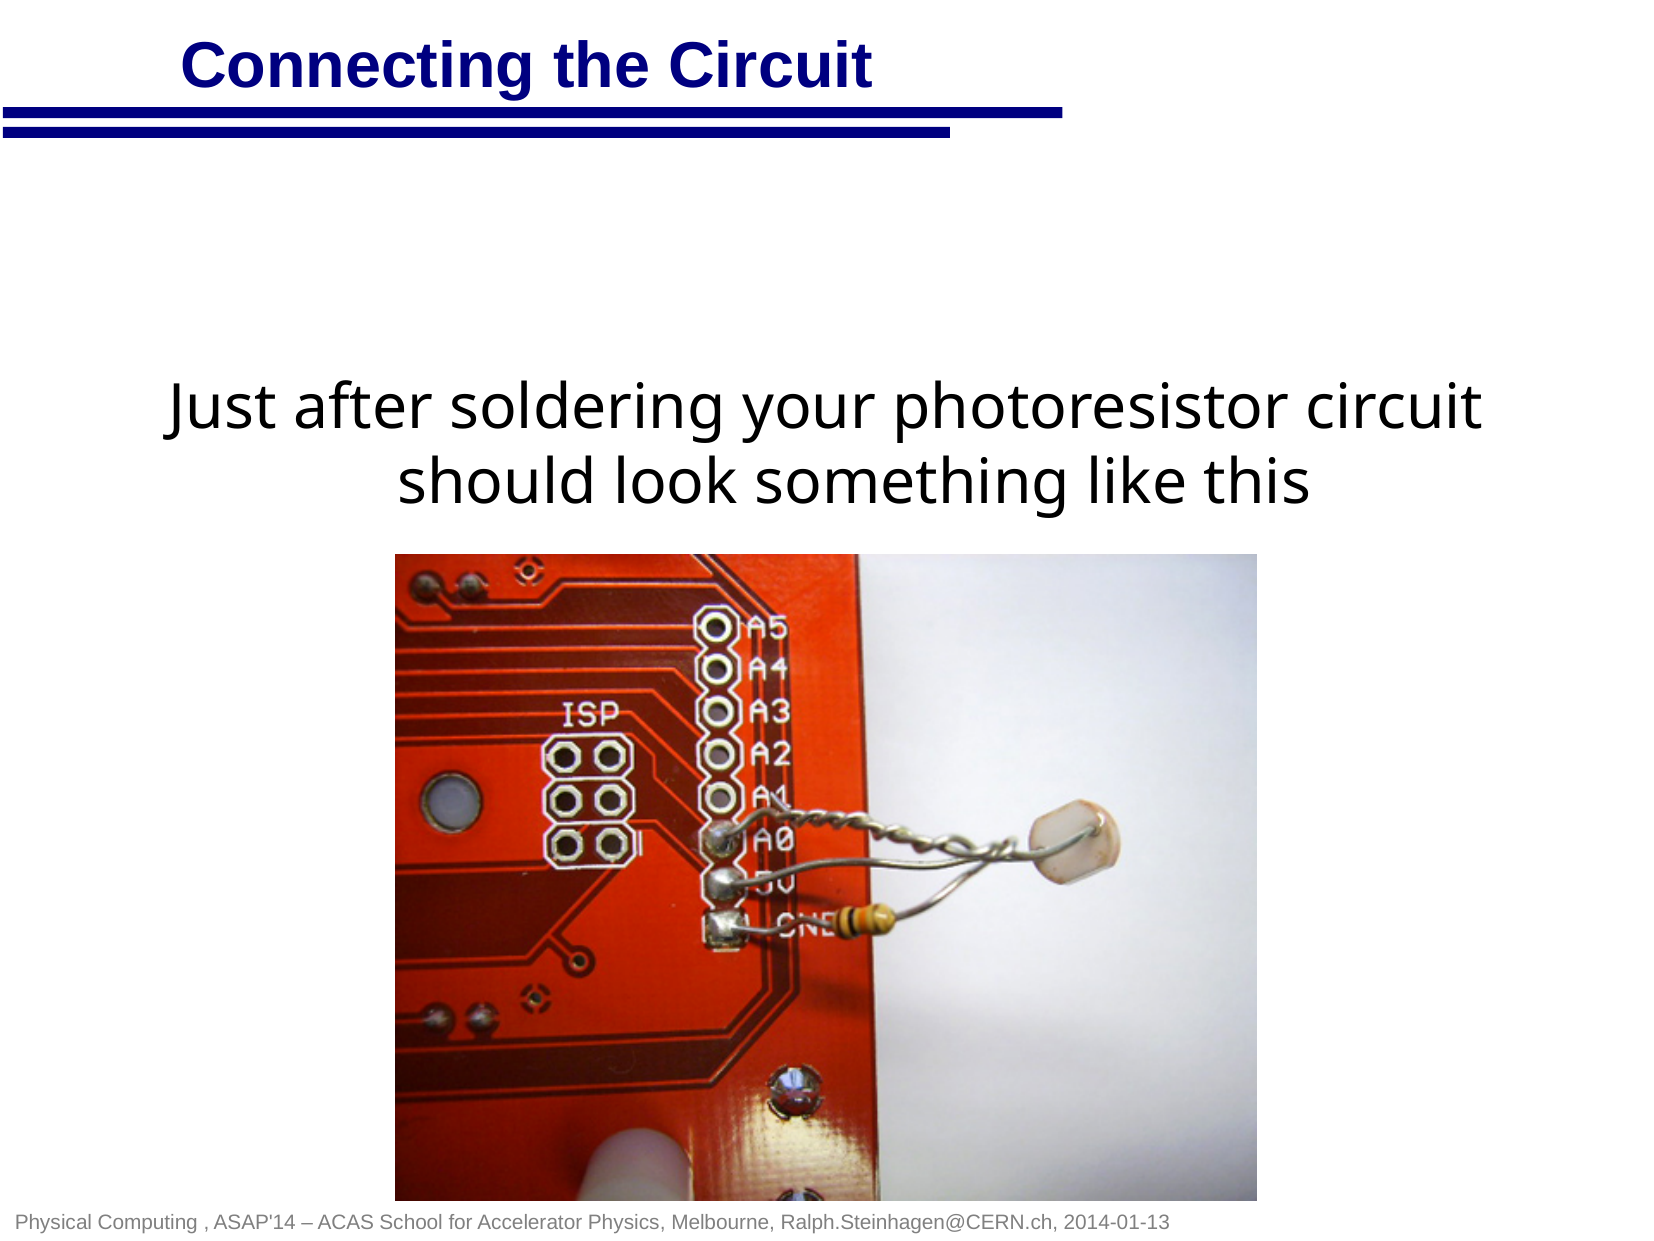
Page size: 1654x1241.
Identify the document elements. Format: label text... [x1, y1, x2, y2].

title Connecting the Circuit [165, 0, 1323, 124]
text_box Just after soldering your photoresistor circuit should look something like this [123, 358, 1530, 1103]
picture [395, 554, 1257, 1201]
